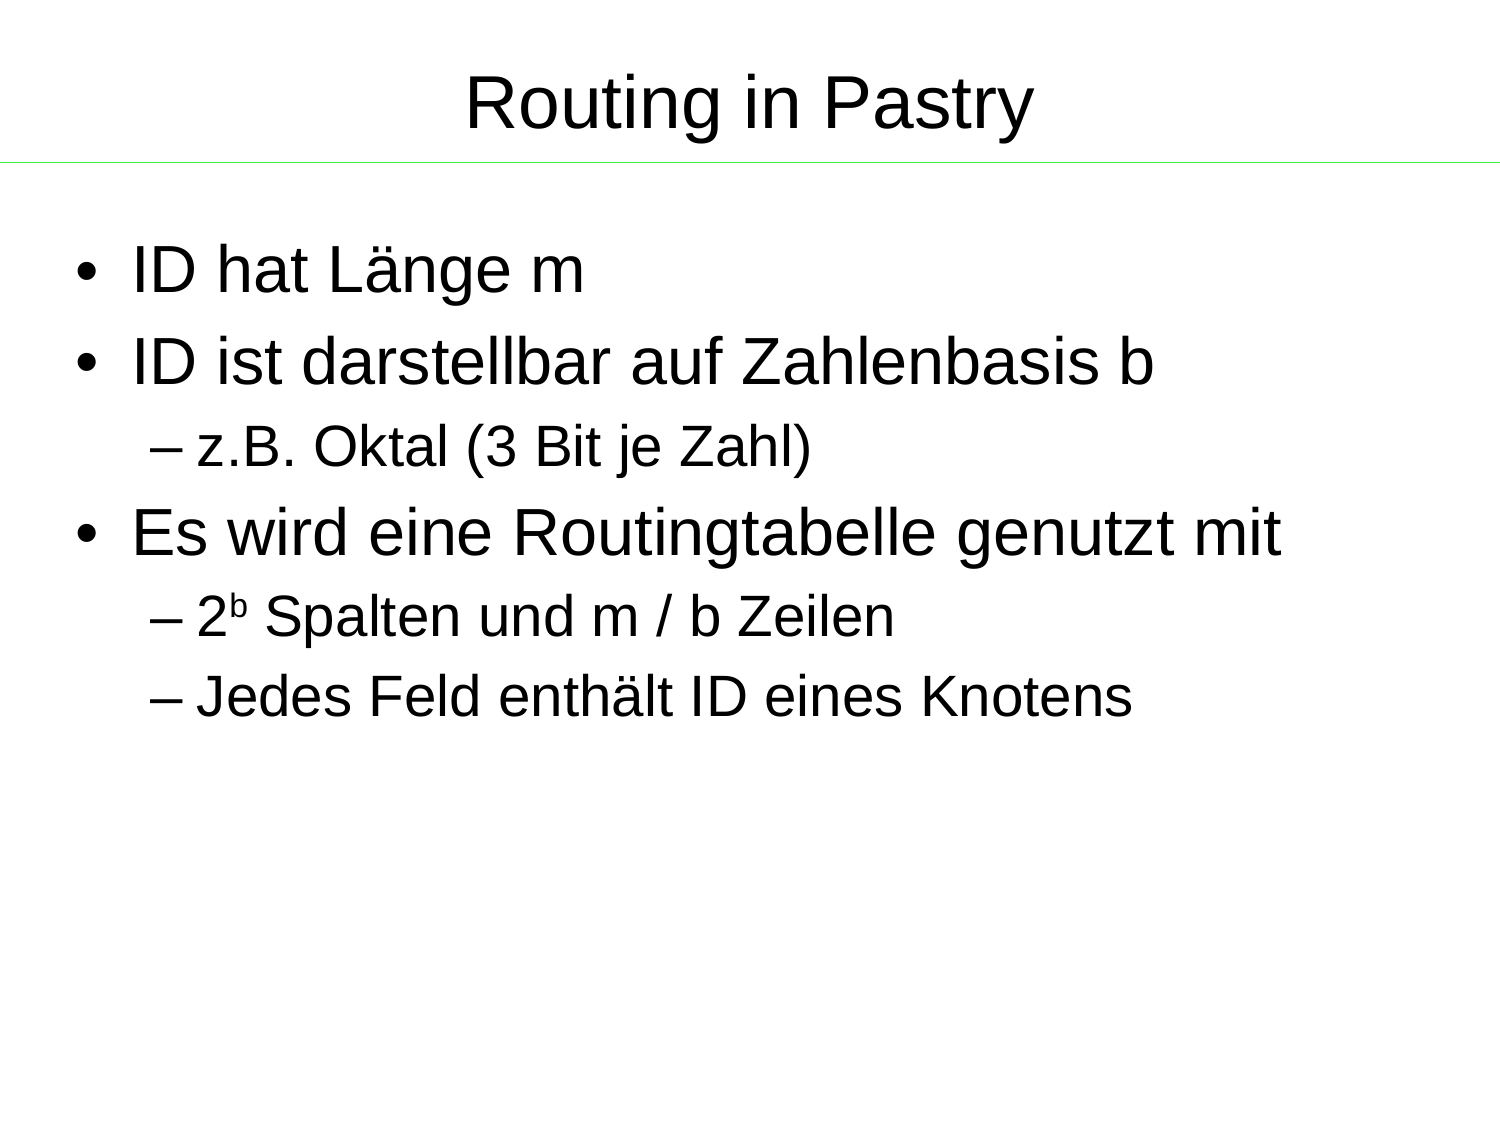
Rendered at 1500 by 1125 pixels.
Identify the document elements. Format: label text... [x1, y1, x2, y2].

title Routing in Pastry [75, 57, 1426, 148]
list ID hat Länge m ID ist darstellbar auf Zahlenbasis b z.B. Oktal (3 Bit je Zahl) Es wird eine Routingtabelle genutzt mit 2b Spalten und m / b Zeilen Jedes Feld enthält ID eines Knotens [75, 232, 1426, 986]
